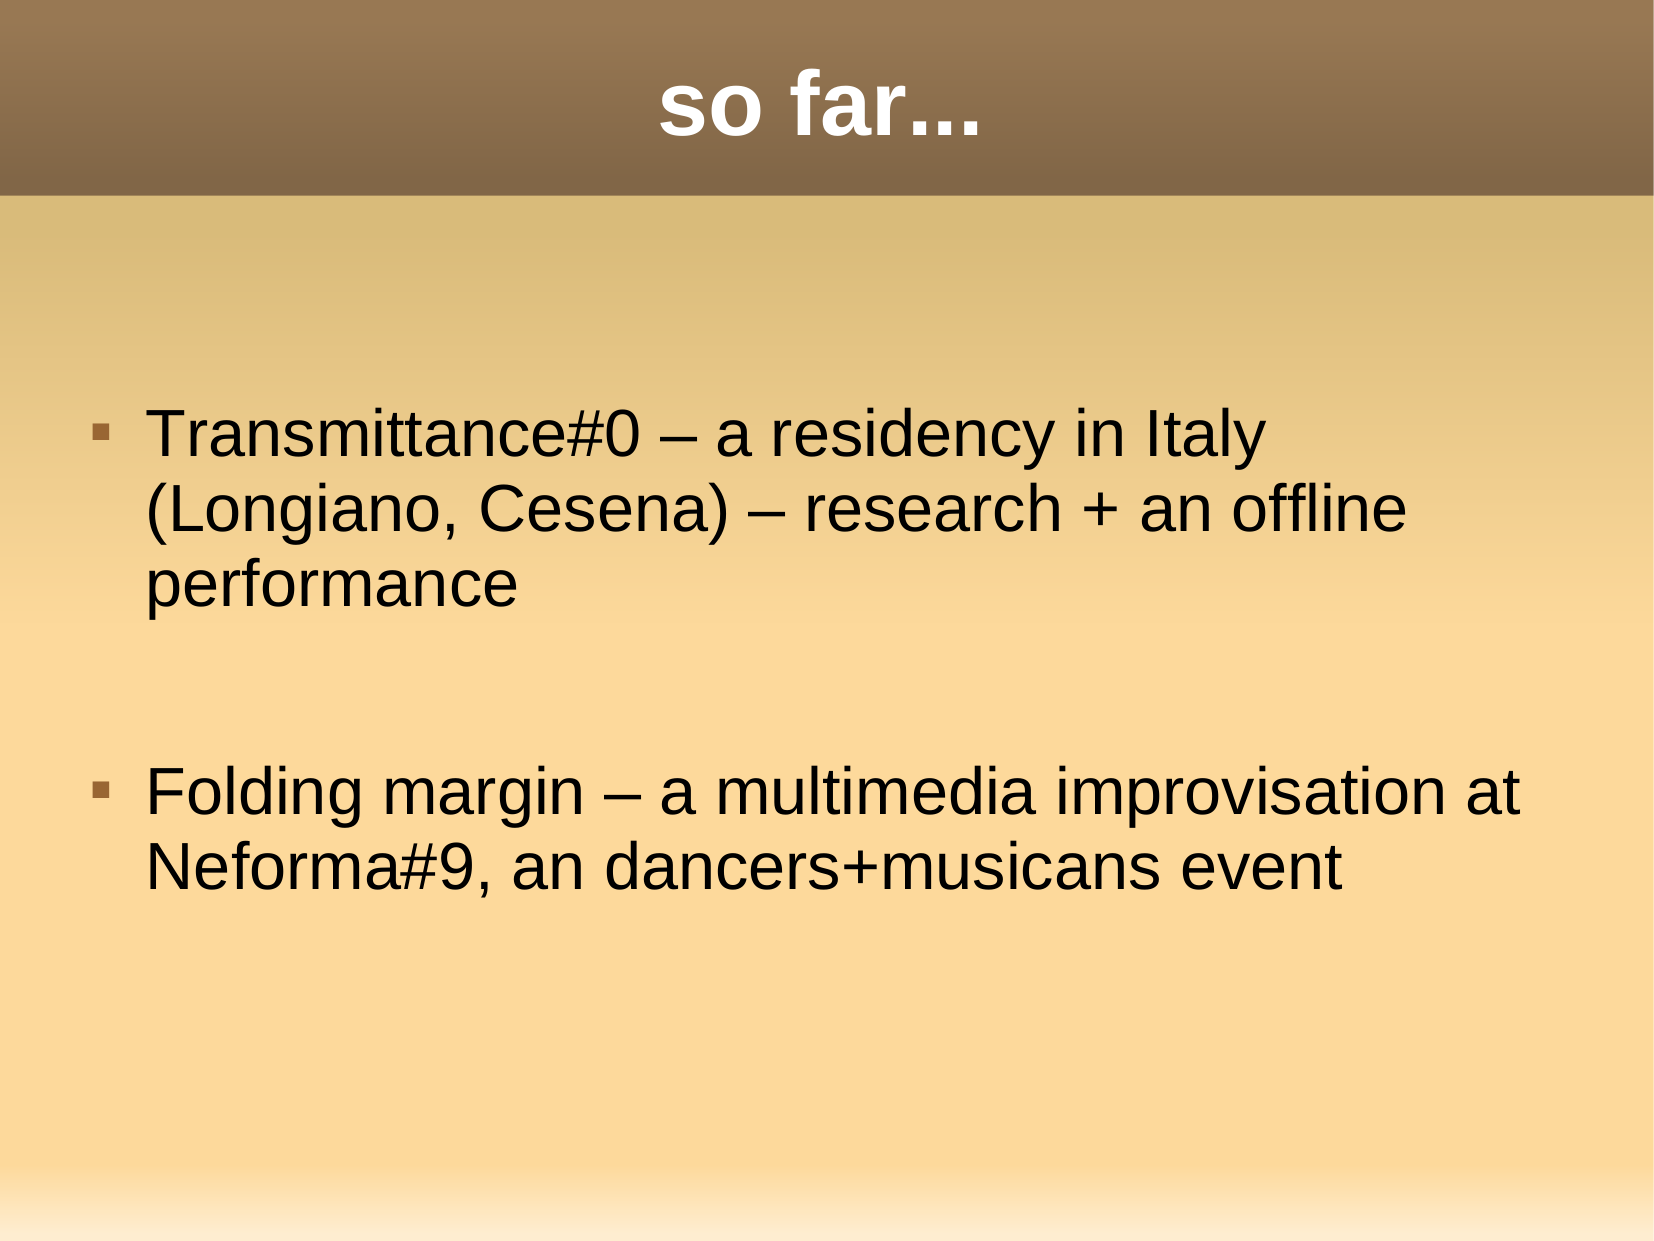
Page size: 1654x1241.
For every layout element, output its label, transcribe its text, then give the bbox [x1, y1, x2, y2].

list Transmittance#0 – a residency in Italy (Longiano, Cesena) – research + an offline performance Folding margin – a multimedia improvisation at Neforma#9, an dancers+musicans event [75, 396, 1564, 1201]
title so far... [76, 7, 1565, 200]
picture [0, 0, 1654, 1241]
